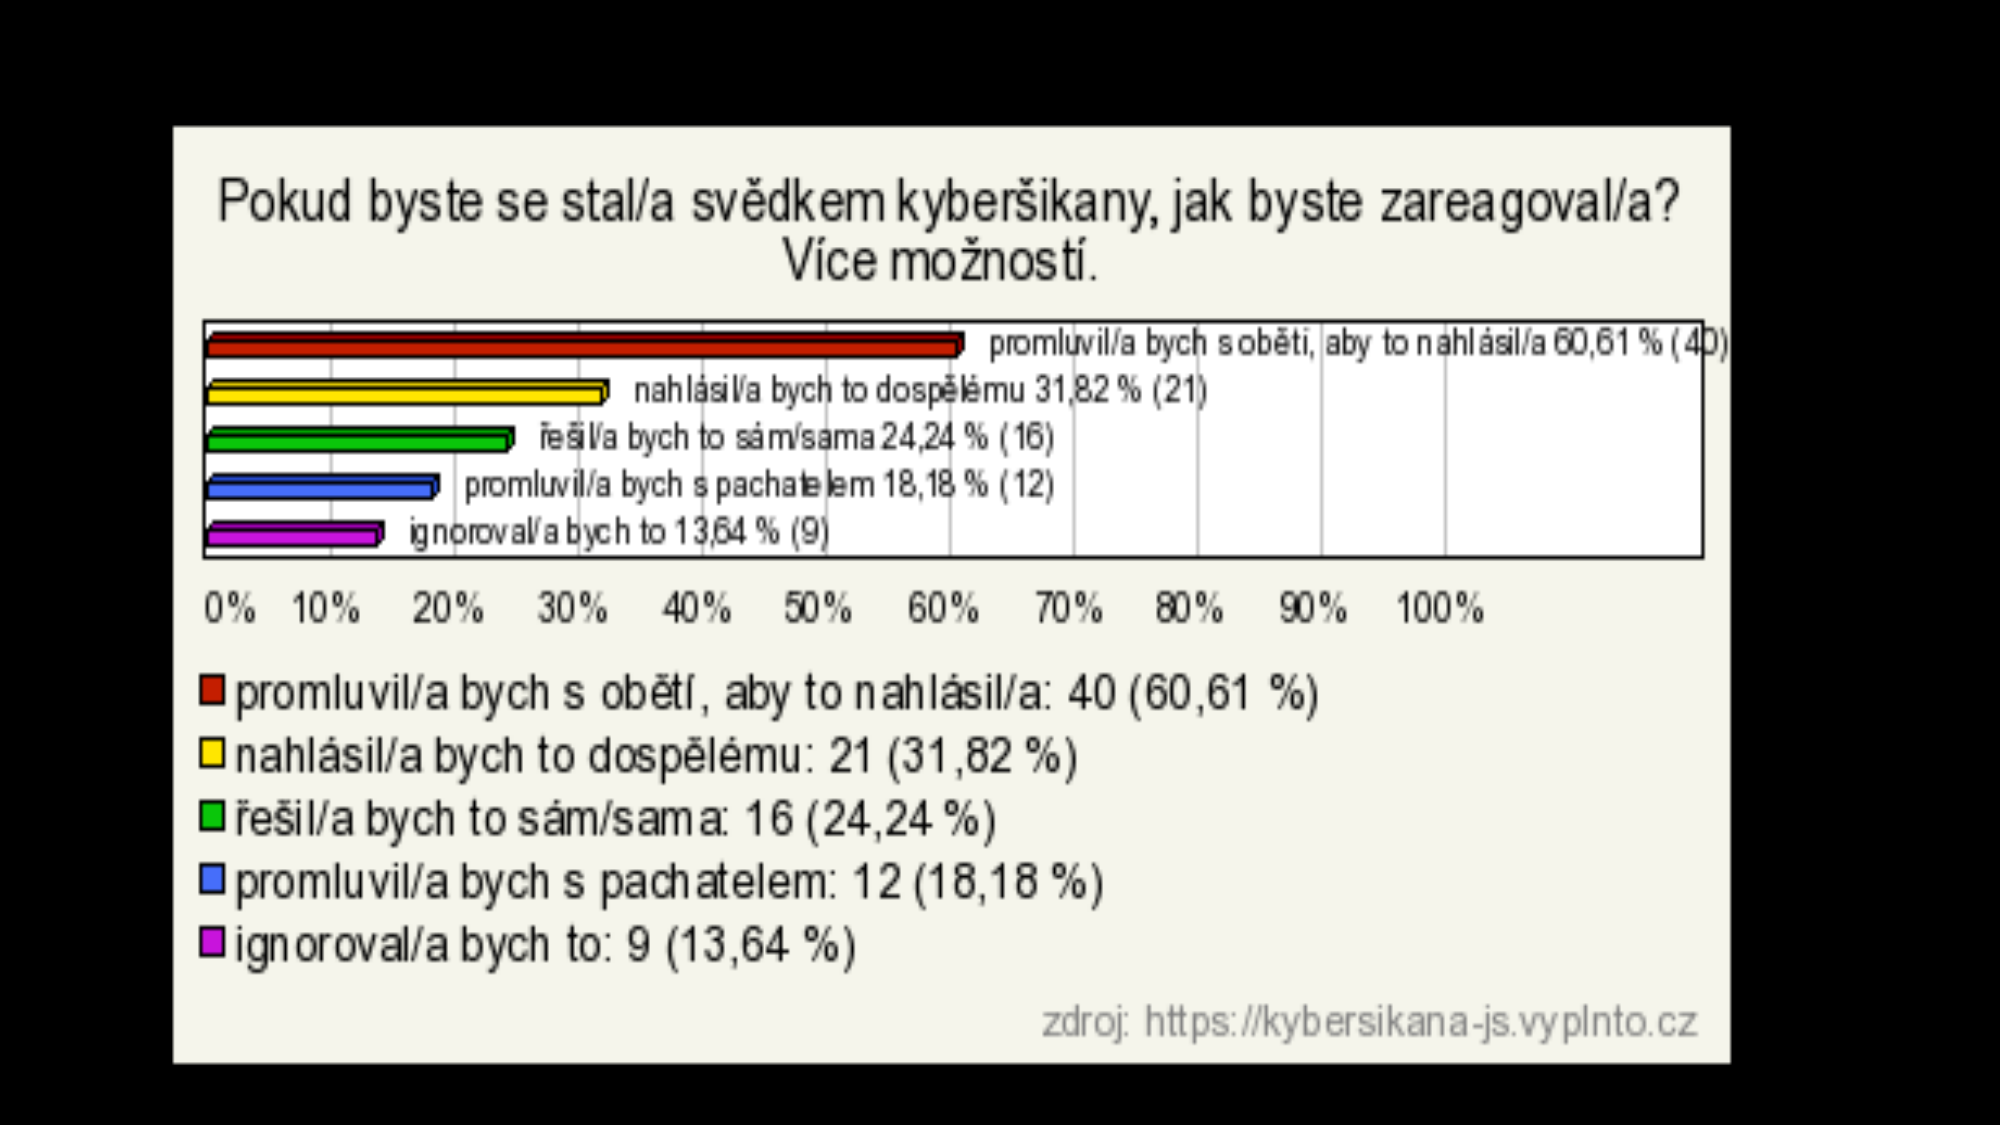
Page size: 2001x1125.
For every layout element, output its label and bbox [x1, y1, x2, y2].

picture [171, 124, 1735, 1069]
